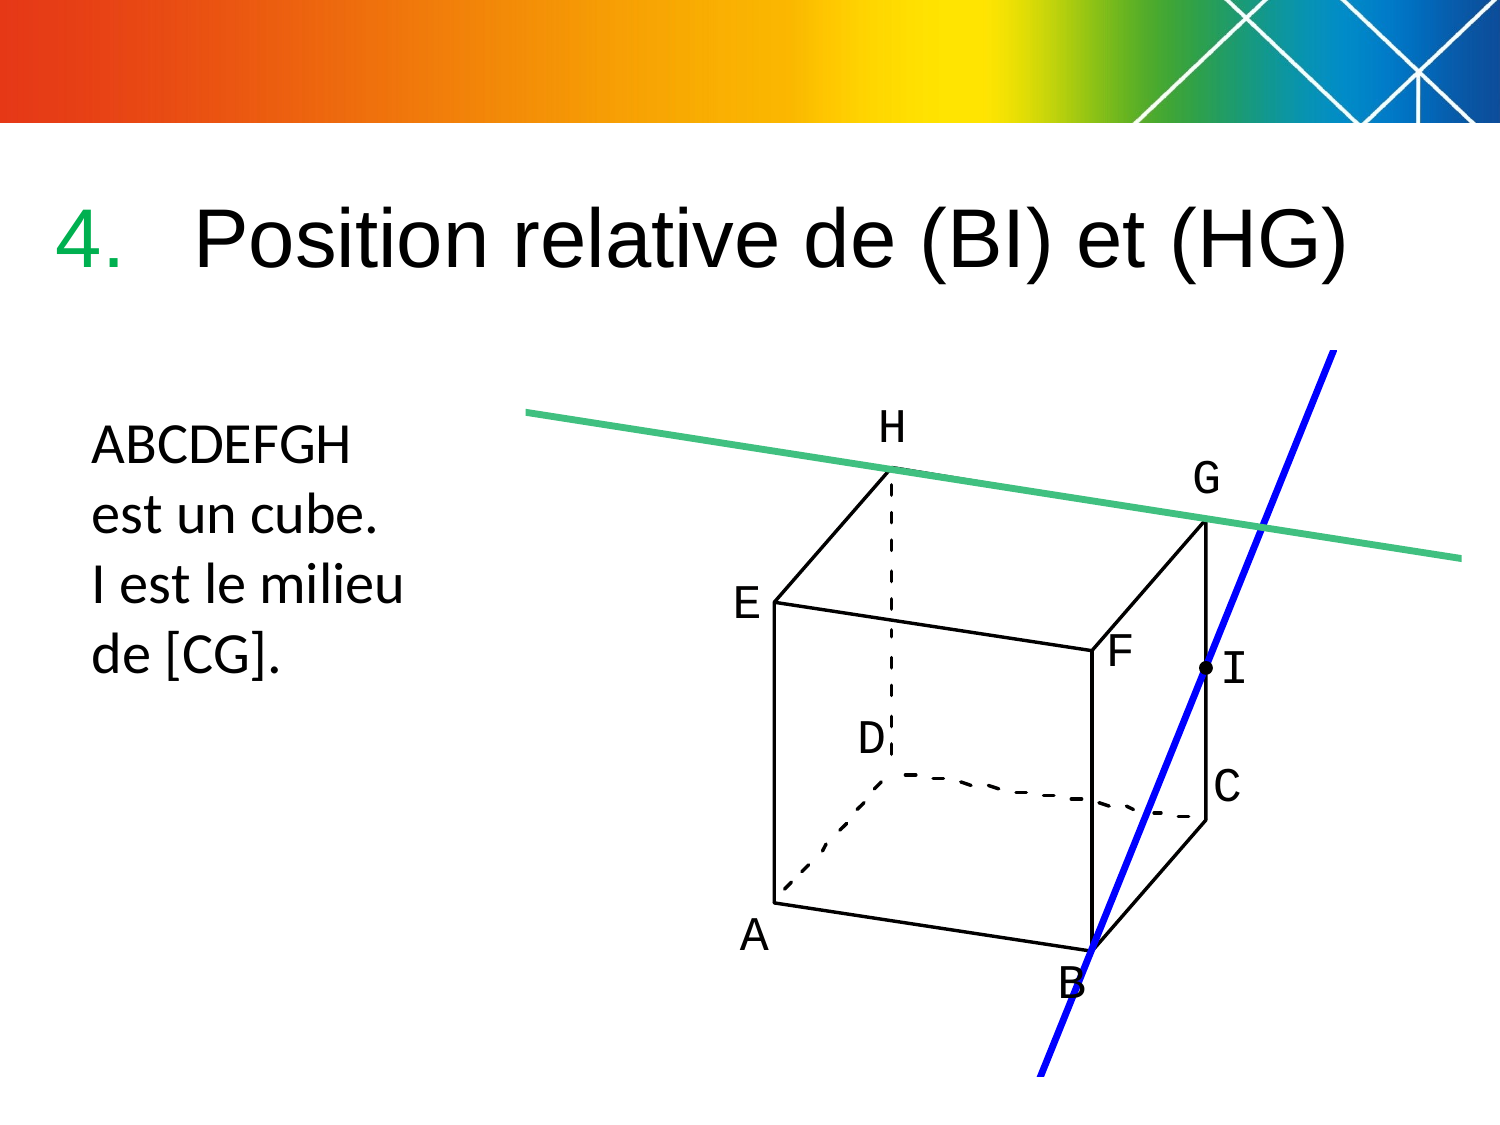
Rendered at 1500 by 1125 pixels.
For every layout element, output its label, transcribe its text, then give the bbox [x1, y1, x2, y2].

text_box ABCDEFGH est un cube. I est le milieu de [CG]. [76, 397, 479, 693]
picture [525, 350, 1462, 1077]
picture [1340, 0, 1500, 123]
text_box Position relative de (BI) et (HG) [41, 163, 1500, 305]
picture [0, 0, 1359, 123]
